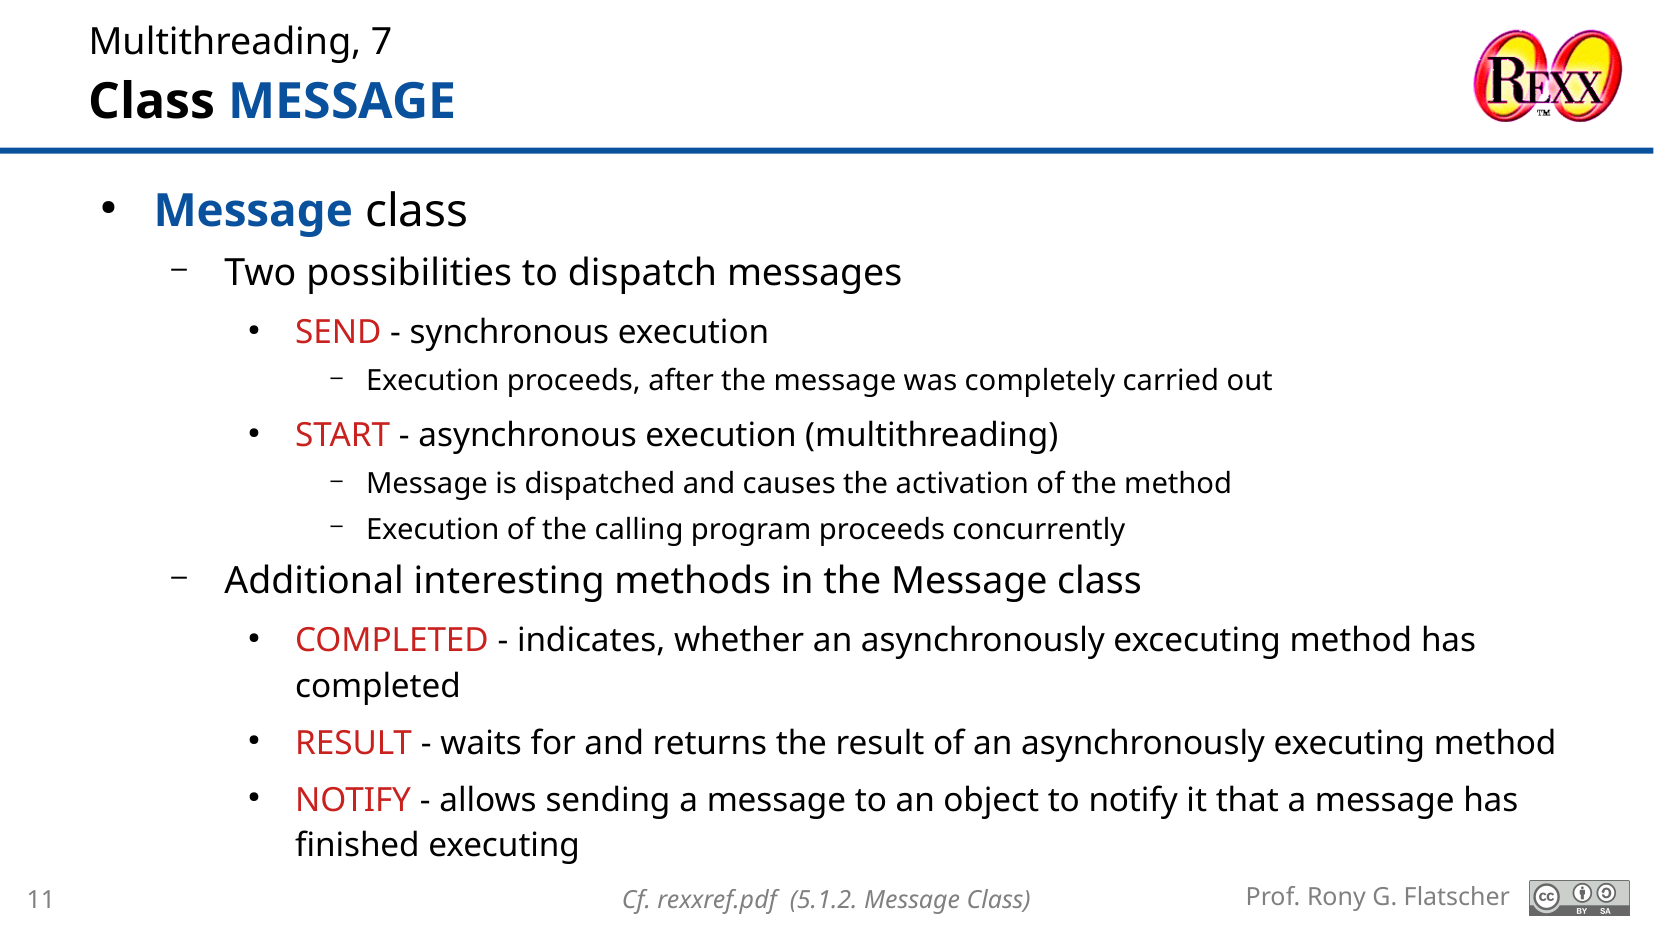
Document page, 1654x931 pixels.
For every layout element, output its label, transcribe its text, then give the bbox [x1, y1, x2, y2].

title Multithreading, 7 Class MESSAGE [29, 0, 1654, 148]
list Message class Two possibilities to dispatch messages SEND - synchronous execution Execution proceeds, after the message was completely carried out START - asynchronous execution (multithreading) Message is dispatched and causes the activation of the method Execution of the calling program proceeds concurrently Additional interesting methods in the Message class COMPLETED - indicates, whether an asynchronously excecuting method has completed RESULT - waits for and returns the result of an asynchronously executing method NOTIFY - allows sending a message to an object to notify it that a message has finished executing [82, 177, 1571, 857]
text_box Cf. rexxref.pdf (5.1.2. Message Class) [0, 874, 1654, 922]
